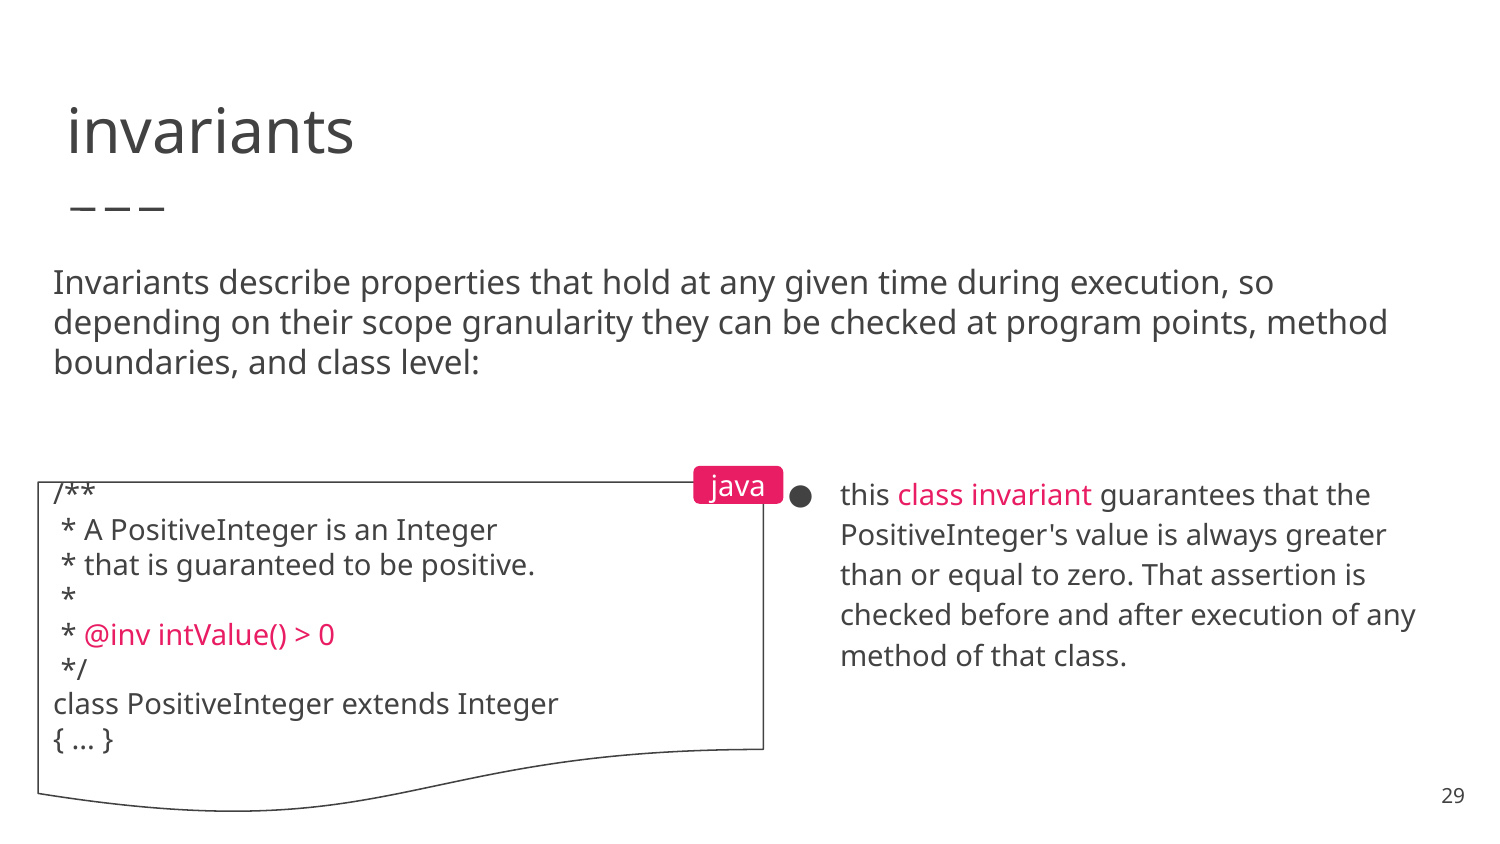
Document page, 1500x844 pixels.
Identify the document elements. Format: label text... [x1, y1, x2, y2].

title invariants [51, 61, 1449, 182]
list this class invariant guarantees that the PositiveInteger's value is always greater than or equal to zero. That assertion is checked before and after execution of any method of that class. [750, 455, 1449, 673]
text_box /** * A PositiveInteger is an Integer * that is guaranteed to be positive. * * @inv intValue() > 0 */ class PositiveInteger extends Integer { ... } [38, 482, 764, 812]
text_box java [693, 465, 784, 504]
text_box Invariants describe properties that hold at any given time during execution, so depending on their scope granularity they can be checked at program points, method boundaries, and class level: [38, 246, 1436, 437]
slide_number <number> [1389, 764, 1480, 830]
